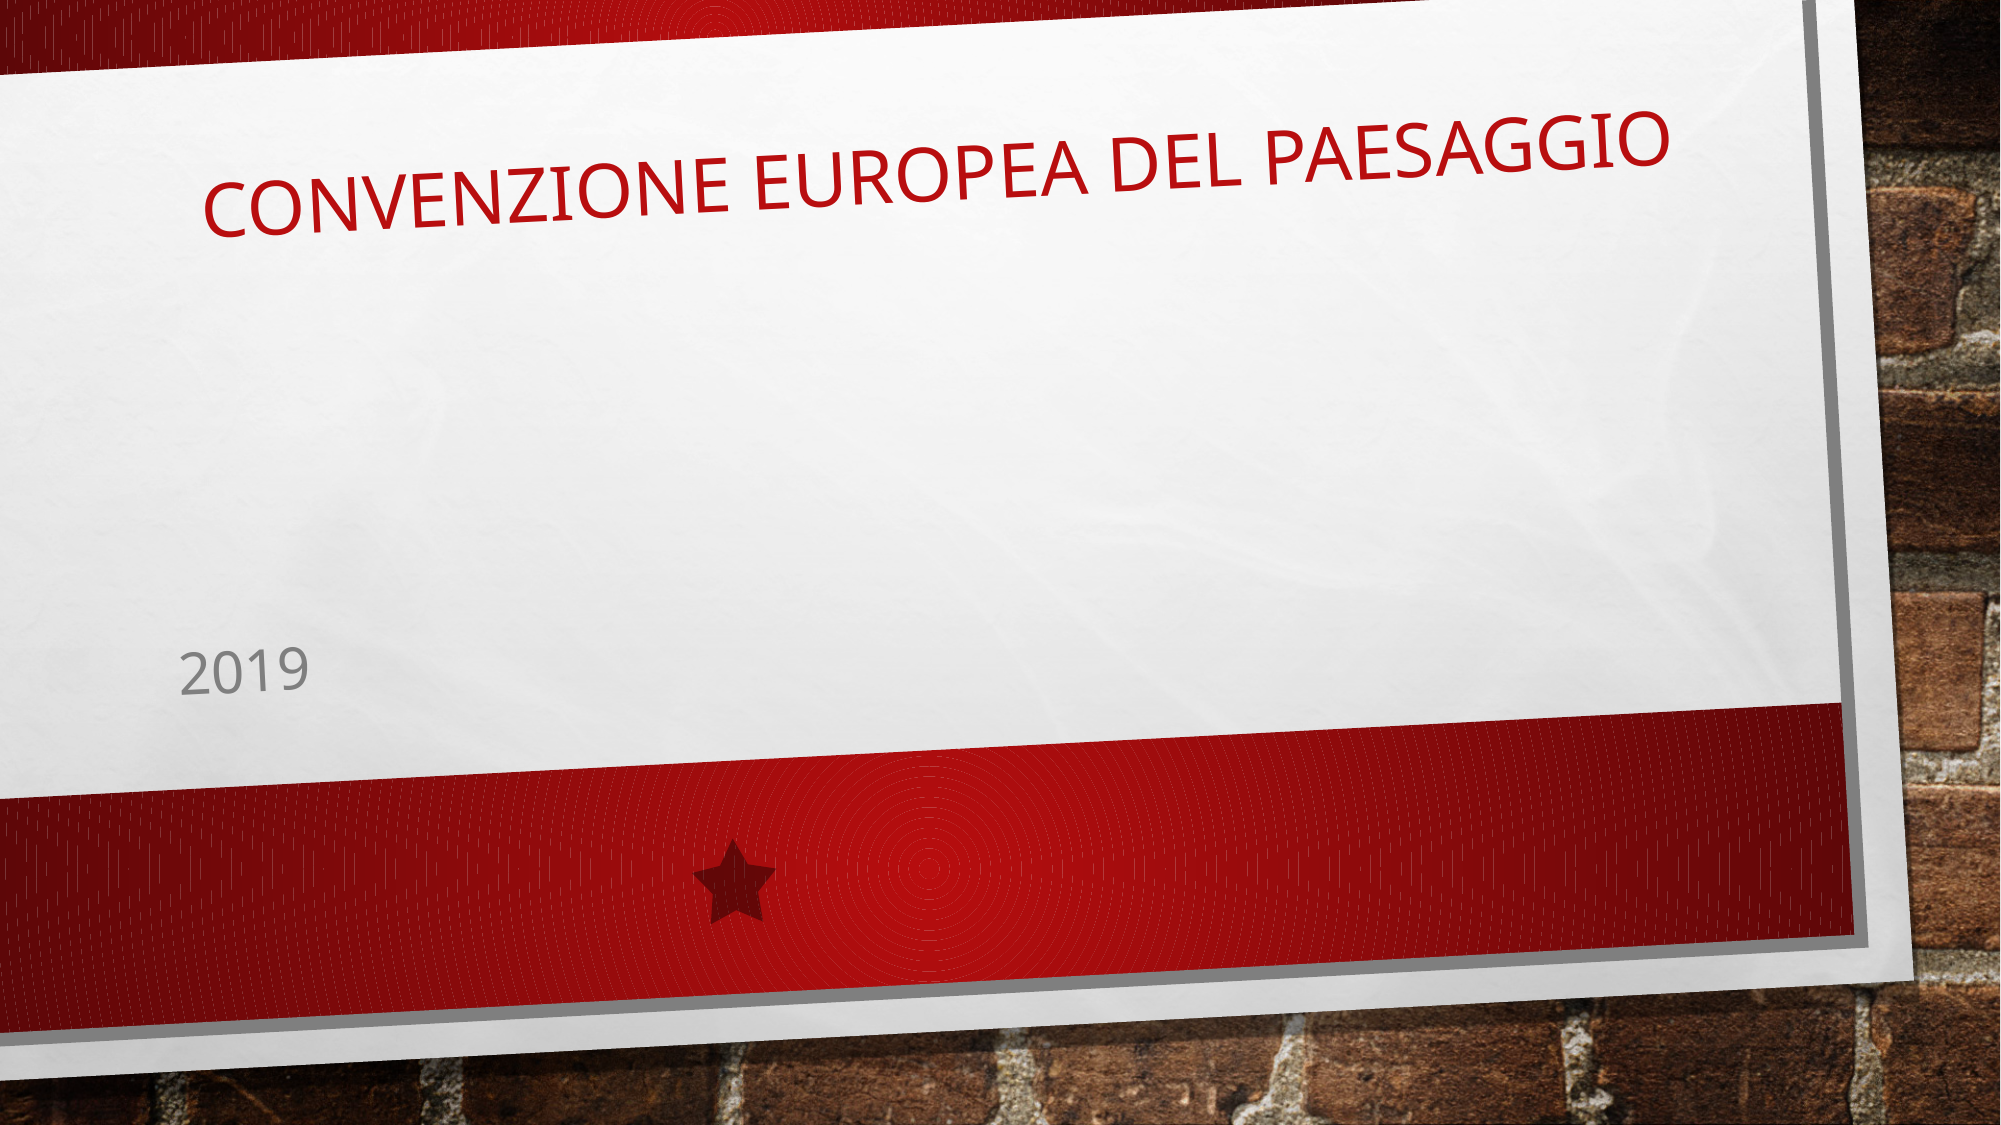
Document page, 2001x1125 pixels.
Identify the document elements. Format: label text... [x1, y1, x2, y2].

subtitle 2019 [159, 533, 1763, 708]
title Convenzione europea del paesaggio [135, 67, 1740, 266]
